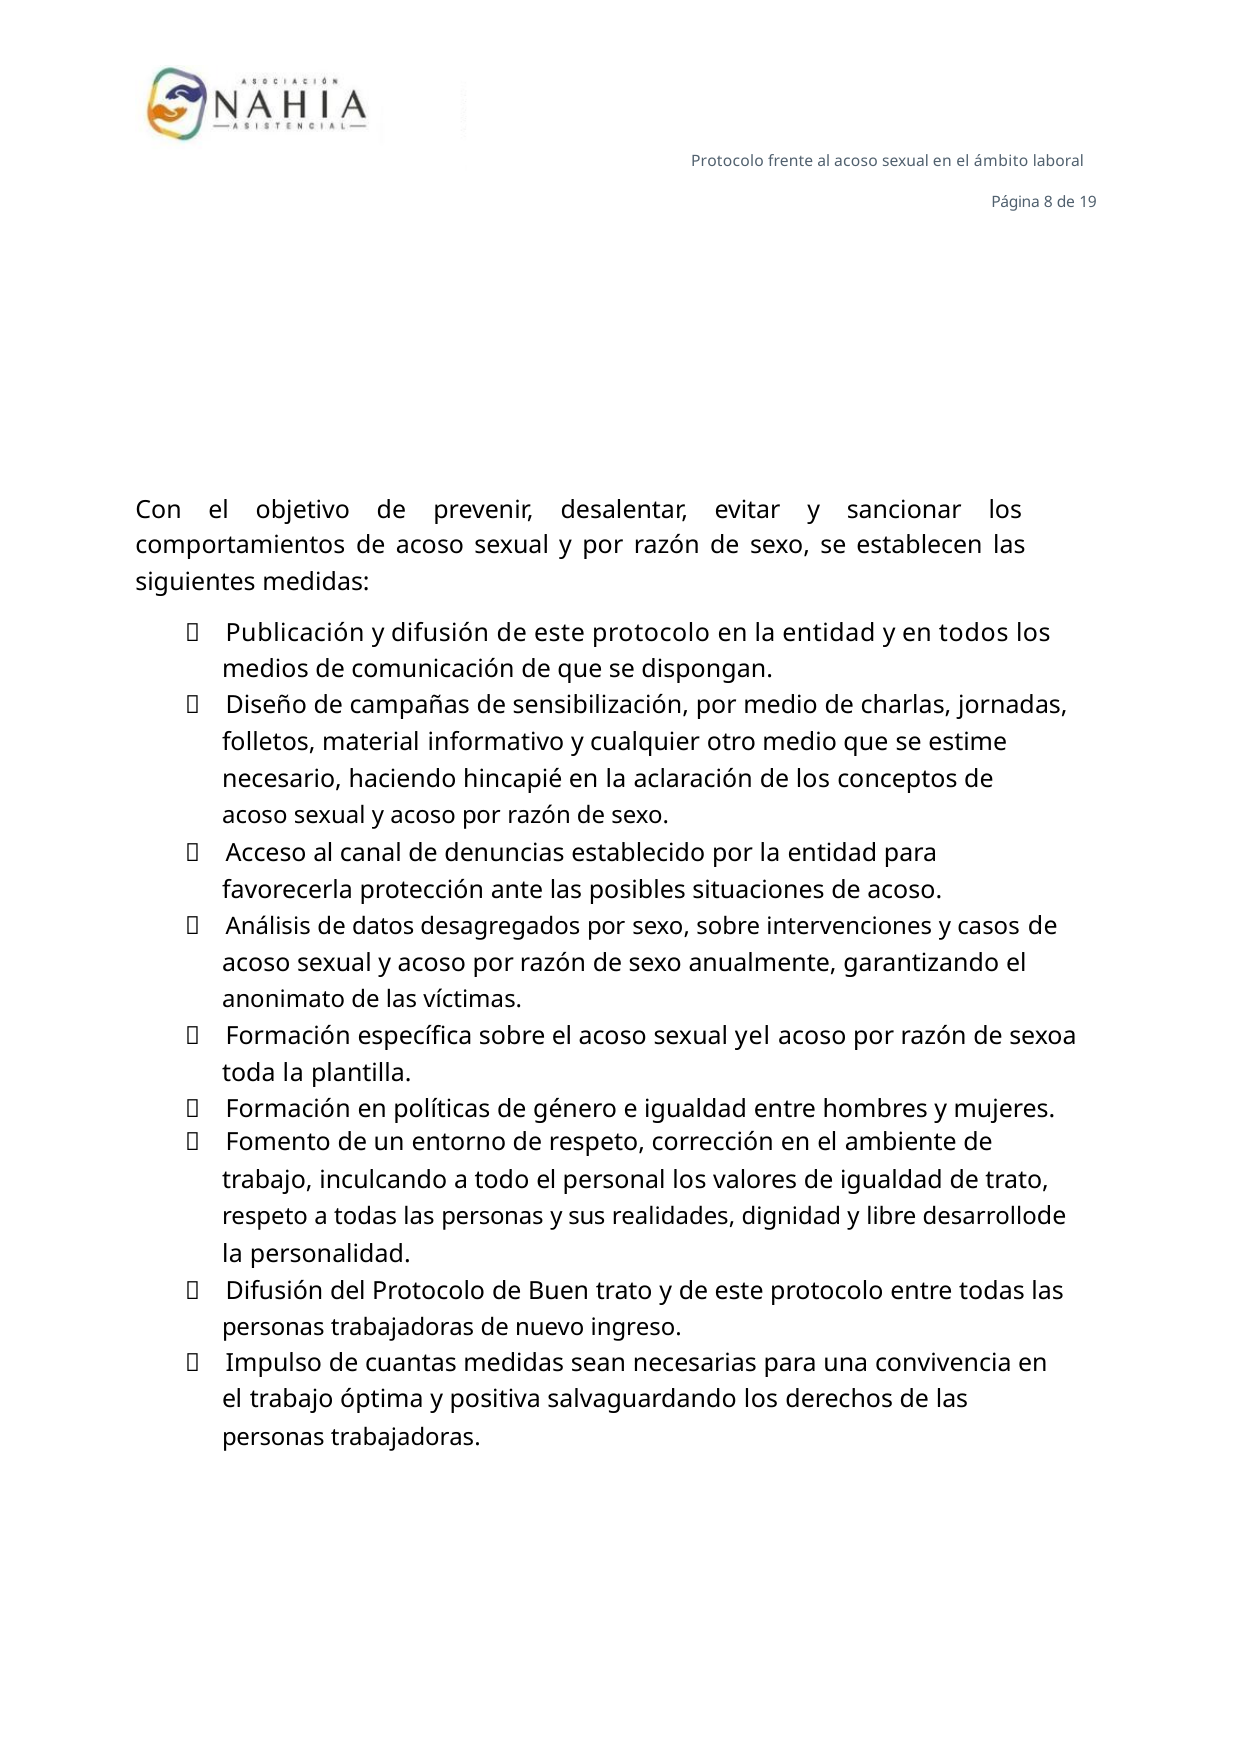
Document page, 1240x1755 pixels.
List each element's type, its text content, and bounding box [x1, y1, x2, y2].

text_box Protocolo frente al acoso sexual en el ámbito laboral Página 8 de 19 [691, 150, 1119, 212]
text_box  Publicación y difusión de este protocolo en la entidad y en todos los medios de comunicación de que se dispongan.  Diseño de campañas de sensibilización, por medio de charlas, jornadas, folletos, material informativo y cualquier otro medio que se estime necesario, haciendo hincapié en la aclaración de los conceptos de acoso sexual y acoso por razón de sexo. [185, 616, 1091, 829]
text_box  Acceso al canal de denuncias establecido por la entidad para favorecerla protección ante las posibles situaciones de acoso.  Análisis de datos desagregados por sexo, sobre intervenciones y casos de acoso sexual y acoso por razón de sexo anualmente, garantizando el anonimato de las víctimas. [185, 835, 1101, 1013]
text_box [135, 65, 467, 171]
text_box  Formación específica sobre el acoso sexual yel acoso por razón de sexoa toda la plantilla. [185, 1019, 1109, 1087]
text_box  Formación en políticas de género e igualdad entre hombres y mujeres.  Fomento de un entorno de respeto, corrección en el ambiente de trabajo, inculcando a todo el personal los valores de igualdad de trato, respeto a todas las personas y sus realidades, dignidad y libre desarrollode la personalidad.  Difusión del Protocolo de Buen trato y de este protocolo entre todas las personas trabajadoras de nuevo ingreso.  Impulso de cuantas medidas sean necesarias para una convivencia en el trabajo óptima y positiva salvaguardando los derechos de las personas trabajadoras. [185, 1091, 1107, 1450]
text_box Con el objetivo de prevenir, desalentar, evitar y sancionar los comportamientos de acoso sexual y por razón de sexo, se establecen las siguientes medidas: [135, 492, 1118, 596]
